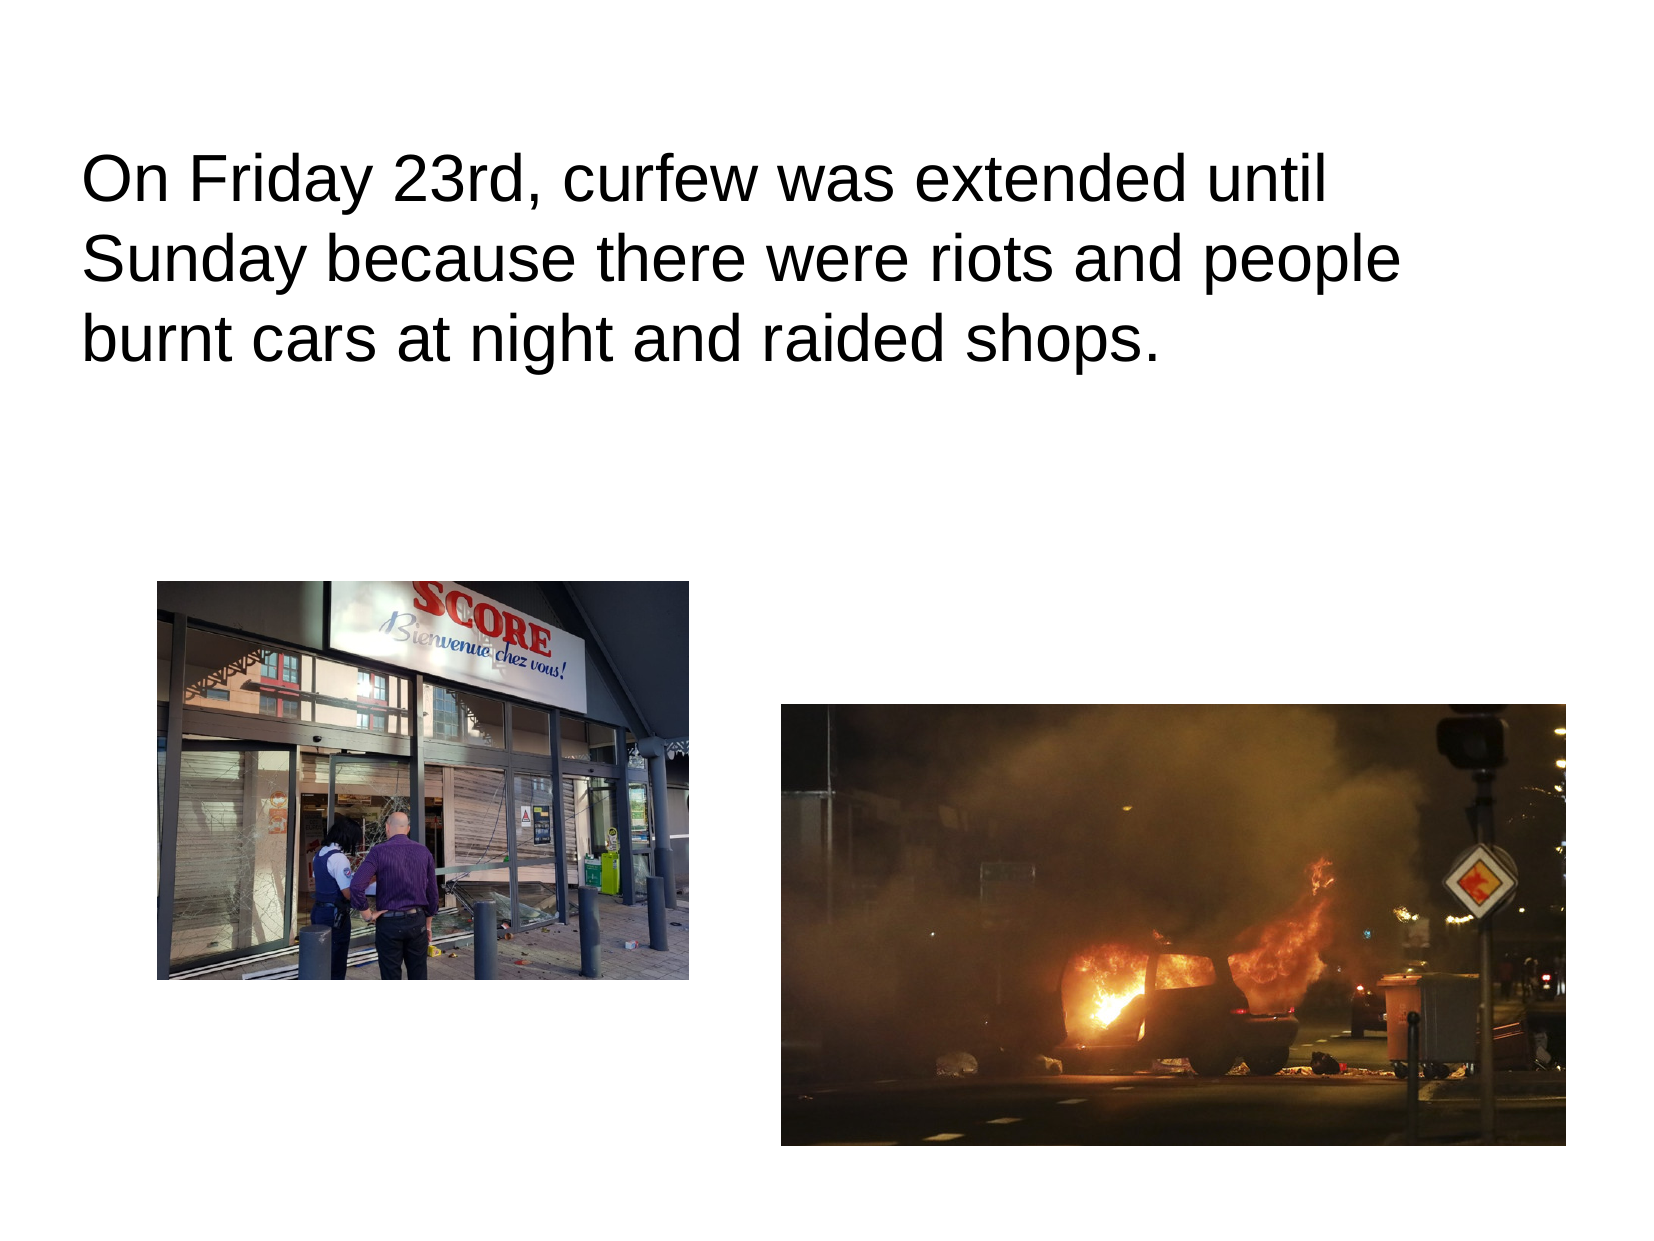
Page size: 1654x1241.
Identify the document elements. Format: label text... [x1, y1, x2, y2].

picture [781, 704, 1566, 1146]
picture [157, 581, 689, 980]
list On Friday 23rd, curfew was extended until Sunday because there were riots and people burnt cars at night and raided shops. [81, 134, 1570, 414]
